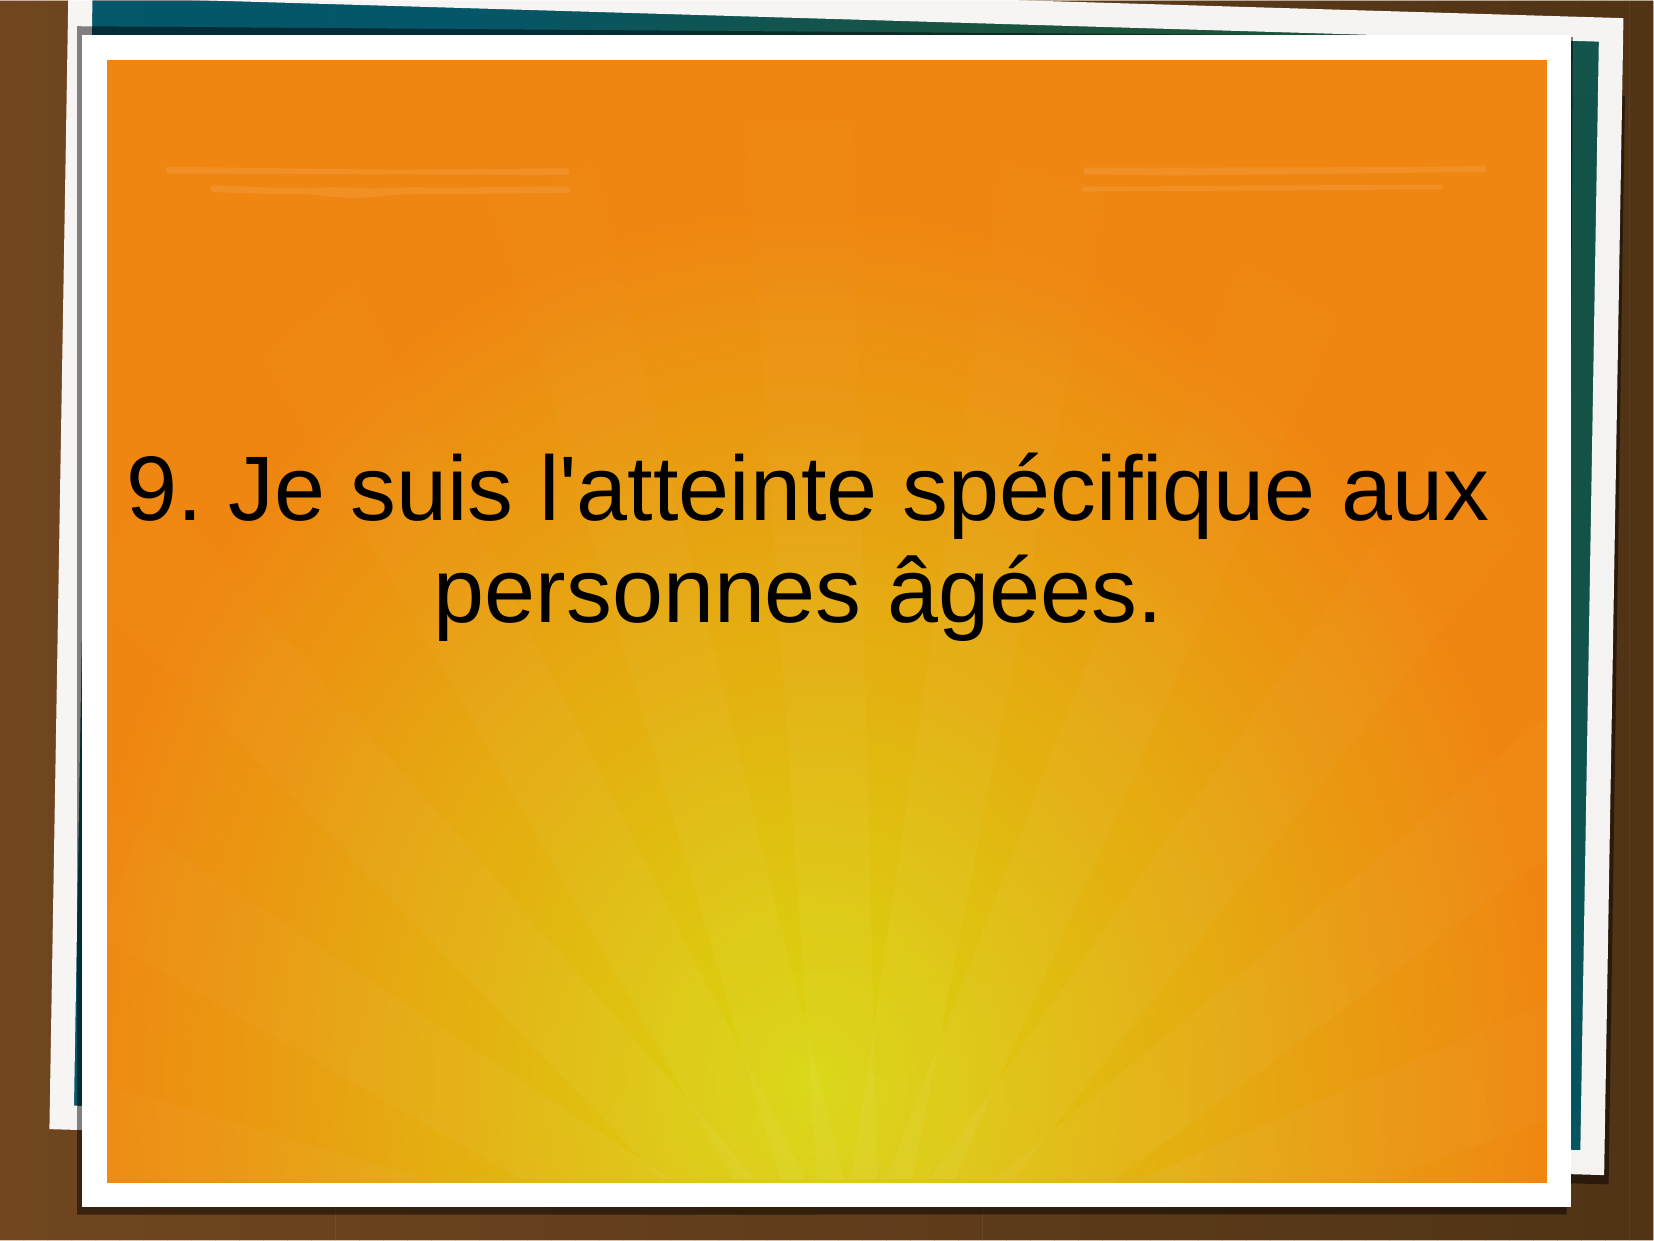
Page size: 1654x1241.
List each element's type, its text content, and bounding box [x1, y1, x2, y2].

title 9. Je suis l'atteinte spécifique aux personnes âgées. [106, 277, 1512, 886]
